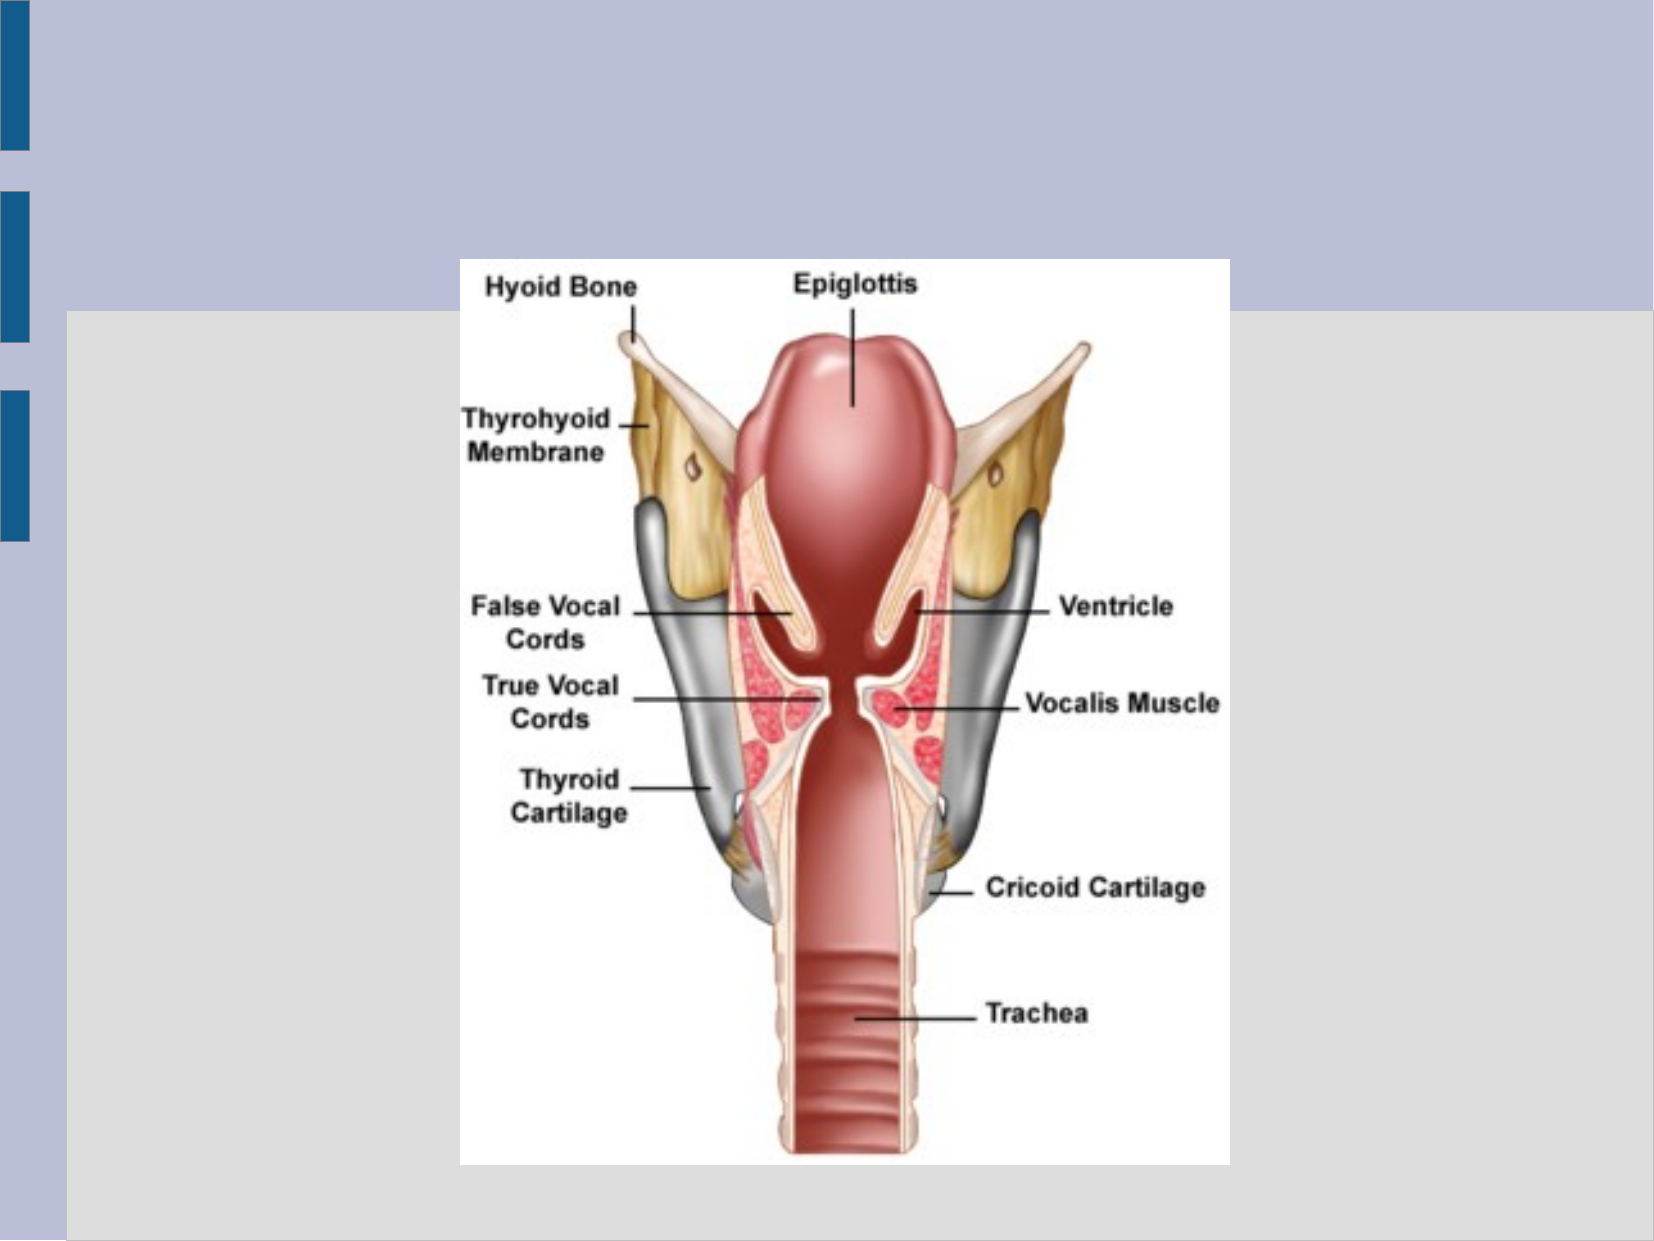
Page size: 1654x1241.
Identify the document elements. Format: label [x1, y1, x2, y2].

picture [460, 259, 1230, 1165]
